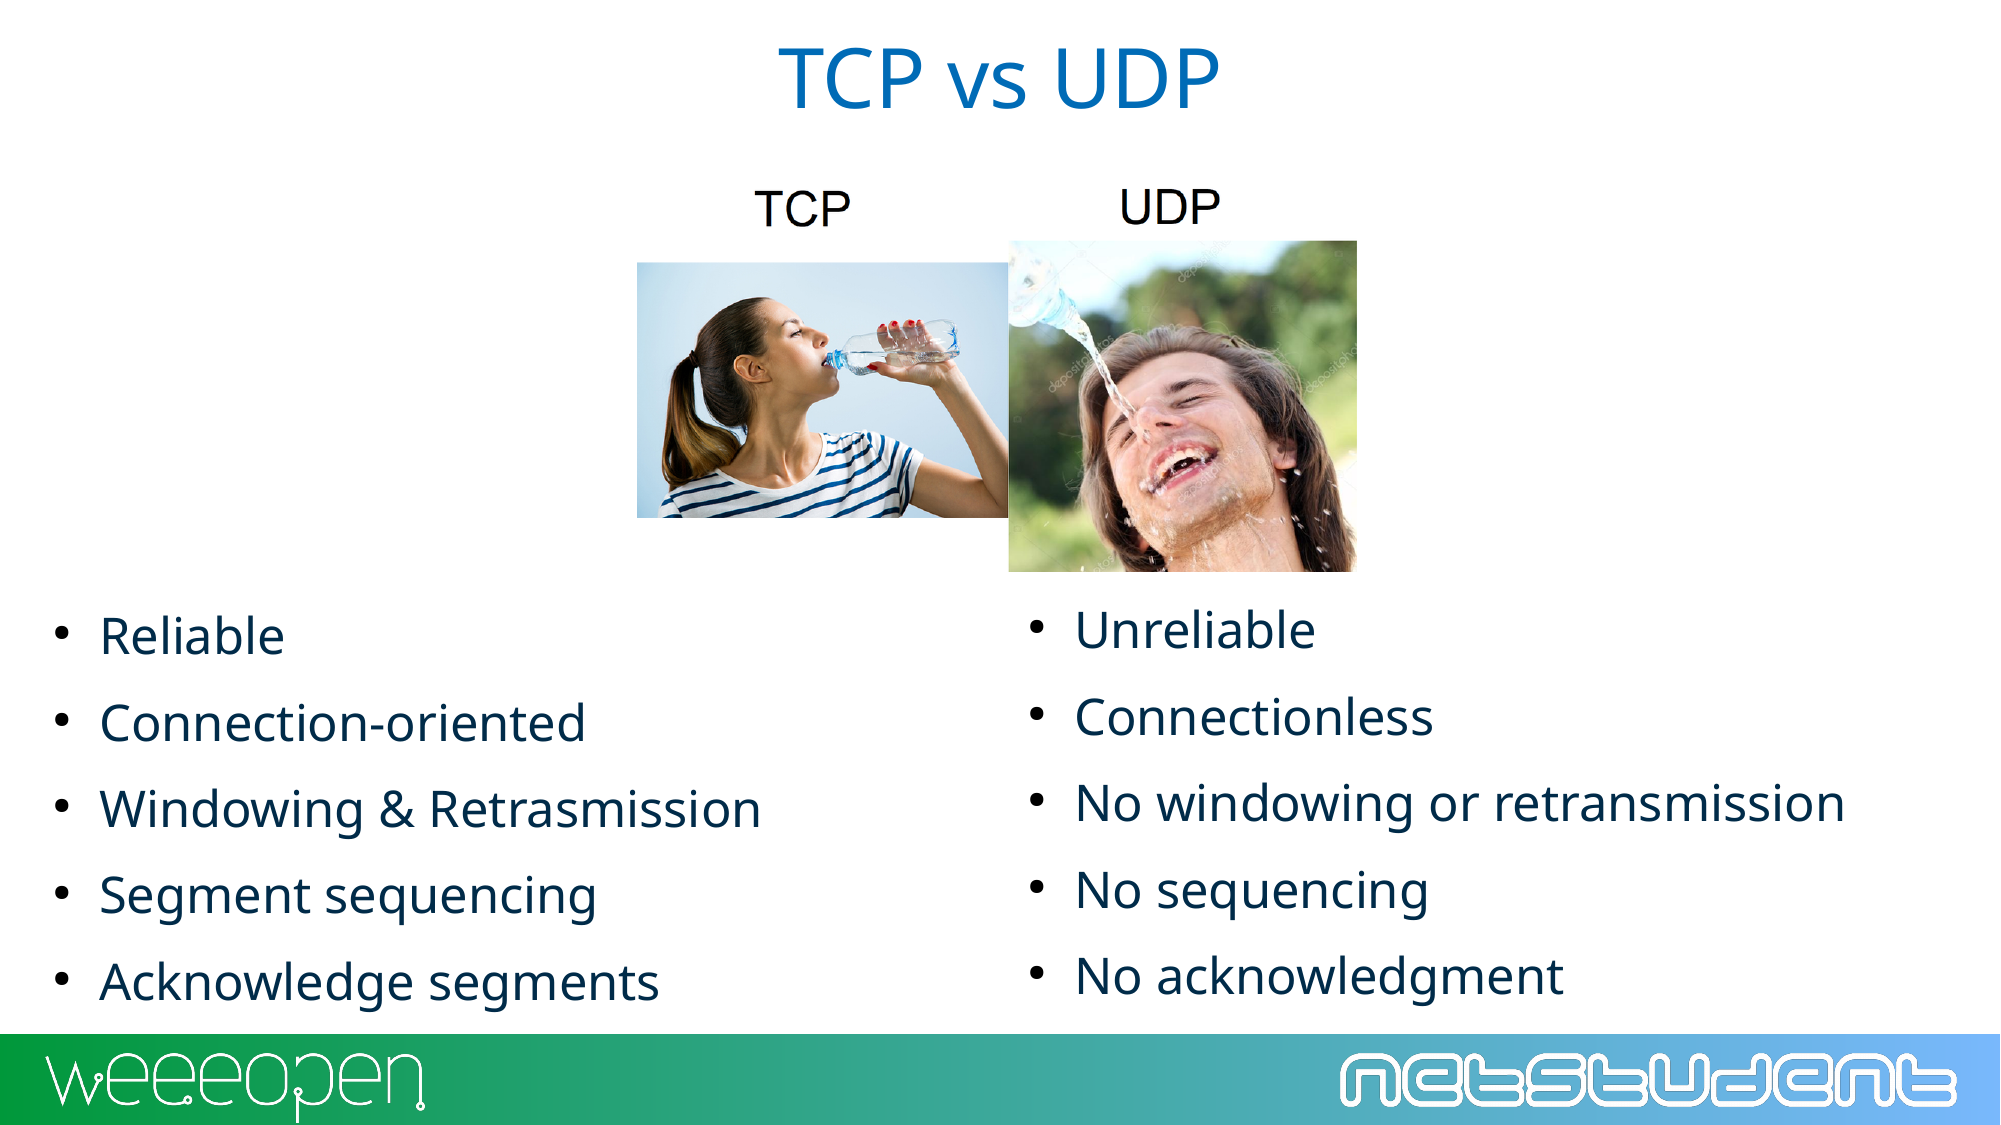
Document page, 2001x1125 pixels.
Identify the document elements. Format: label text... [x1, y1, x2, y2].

title TCP vs UDP [43, 29, 1959, 247]
picture [45, 1053, 425, 1123]
list Reliable Connection-oriented Windowing & Retrasmission Segment sequencing Acknowledge segments [37, 604, 973, 1013]
picture [1340, 1053, 1957, 1107]
list Unreliable Connectionless No windowing or retransmission No sequencing No acknowledgment [1012, 598, 1948, 1013]
picture [637, 163, 1358, 573]
